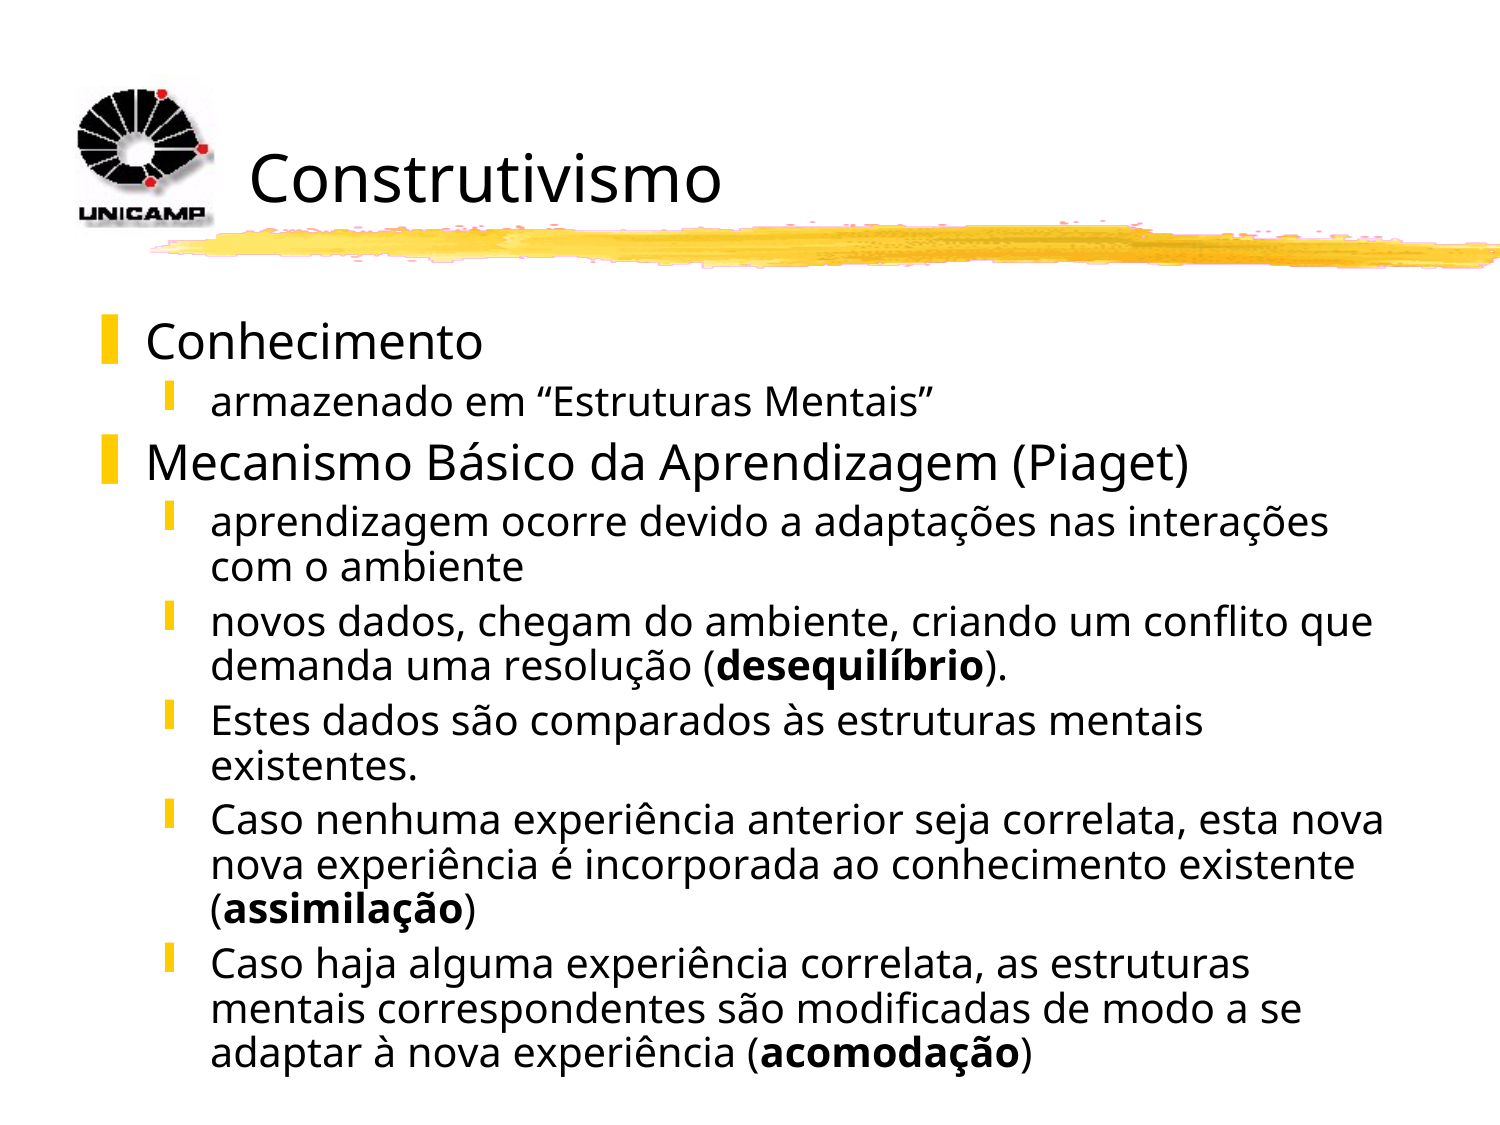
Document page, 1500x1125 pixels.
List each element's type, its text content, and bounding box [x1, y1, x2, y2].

list Conhecimento armazenado em “Estruturas Mentais” Mecanismo Básico da Aprendizagem (Piaget) aprendizagem ocorre devido a adaptações nas interações com o ambiente novos dados, chegam do ambiente, criando um conflito que demanda uma resolução (desequilíbrio). Estes dados são comparados às estruturas mentais existentes. Caso nenhuma experiência anterior seja correlata, esta nova nova experiência é incorporada ao conhecimento existente (assimilação) Caso haja alguma experiência correlata, as estruturas mentais correspondentes são modificadas de modo a se adaptar à nova experiência (acomodação) [74, 309, 1417, 1093]
picture [75, 74, 1500, 279]
title Construtivismo [233, 37, 1434, 225]
